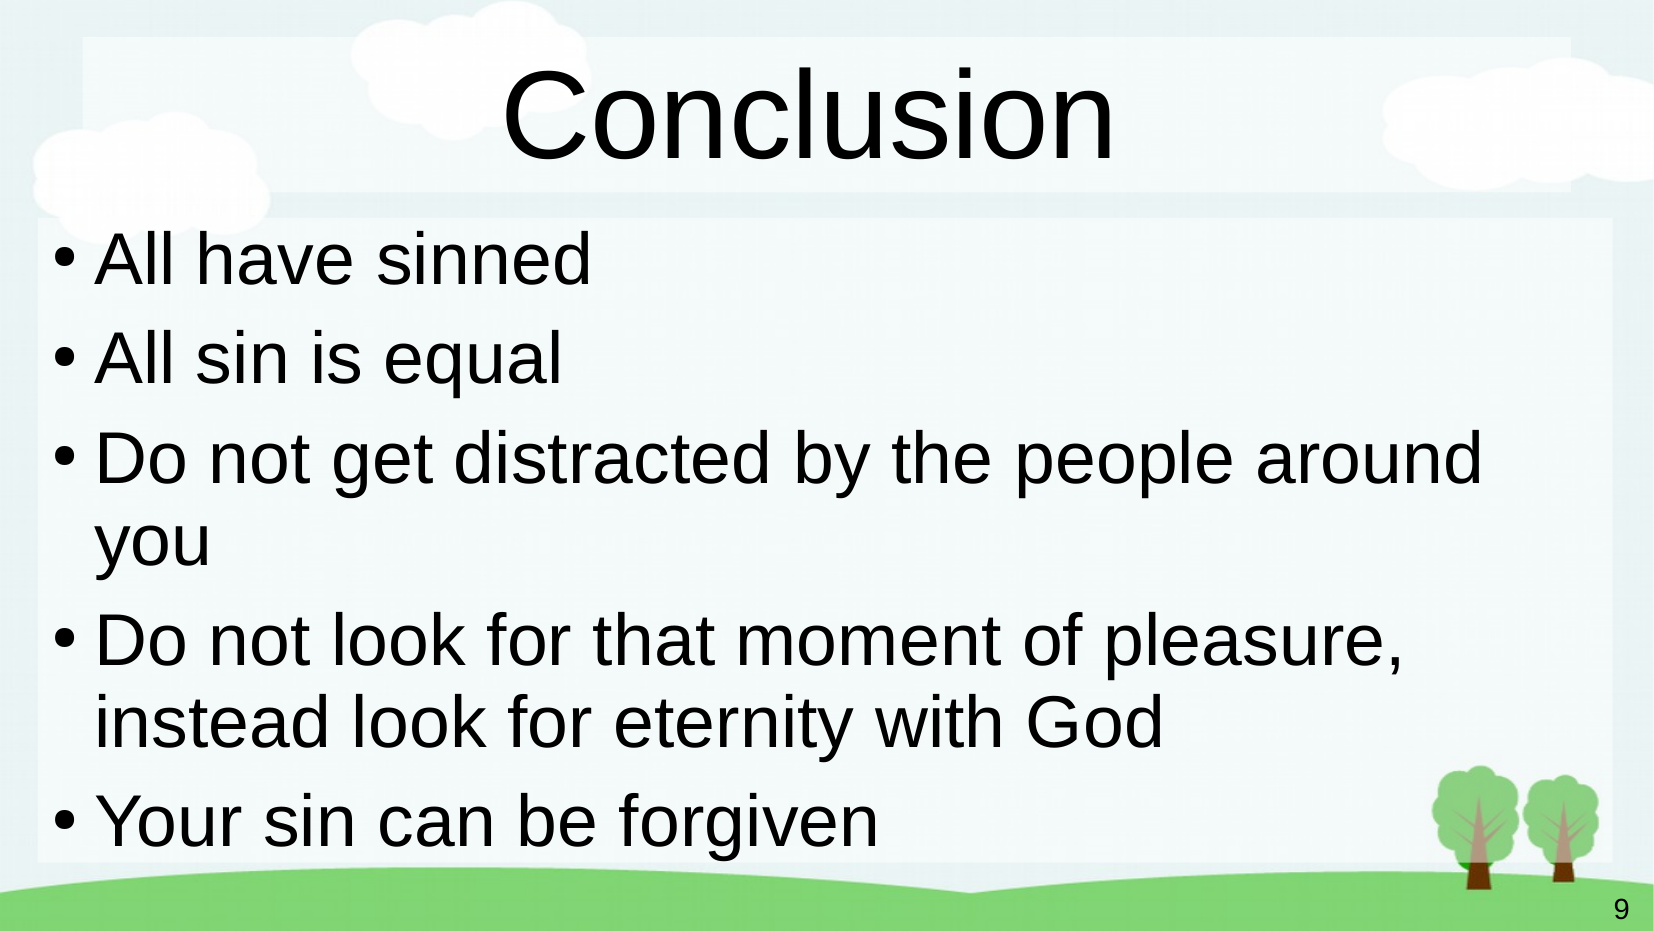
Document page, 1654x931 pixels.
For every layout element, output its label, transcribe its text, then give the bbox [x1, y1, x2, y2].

title Conclusion [82, 37, 1571, 193]
list All have sinned All sin is equal Do not get distracted by the people around you Do not look for that moment of pleasure, instead look for eternity with God Your sin can be forgiven [37, 217, 1613, 863]
picture [0, 0, 1654, 931]
